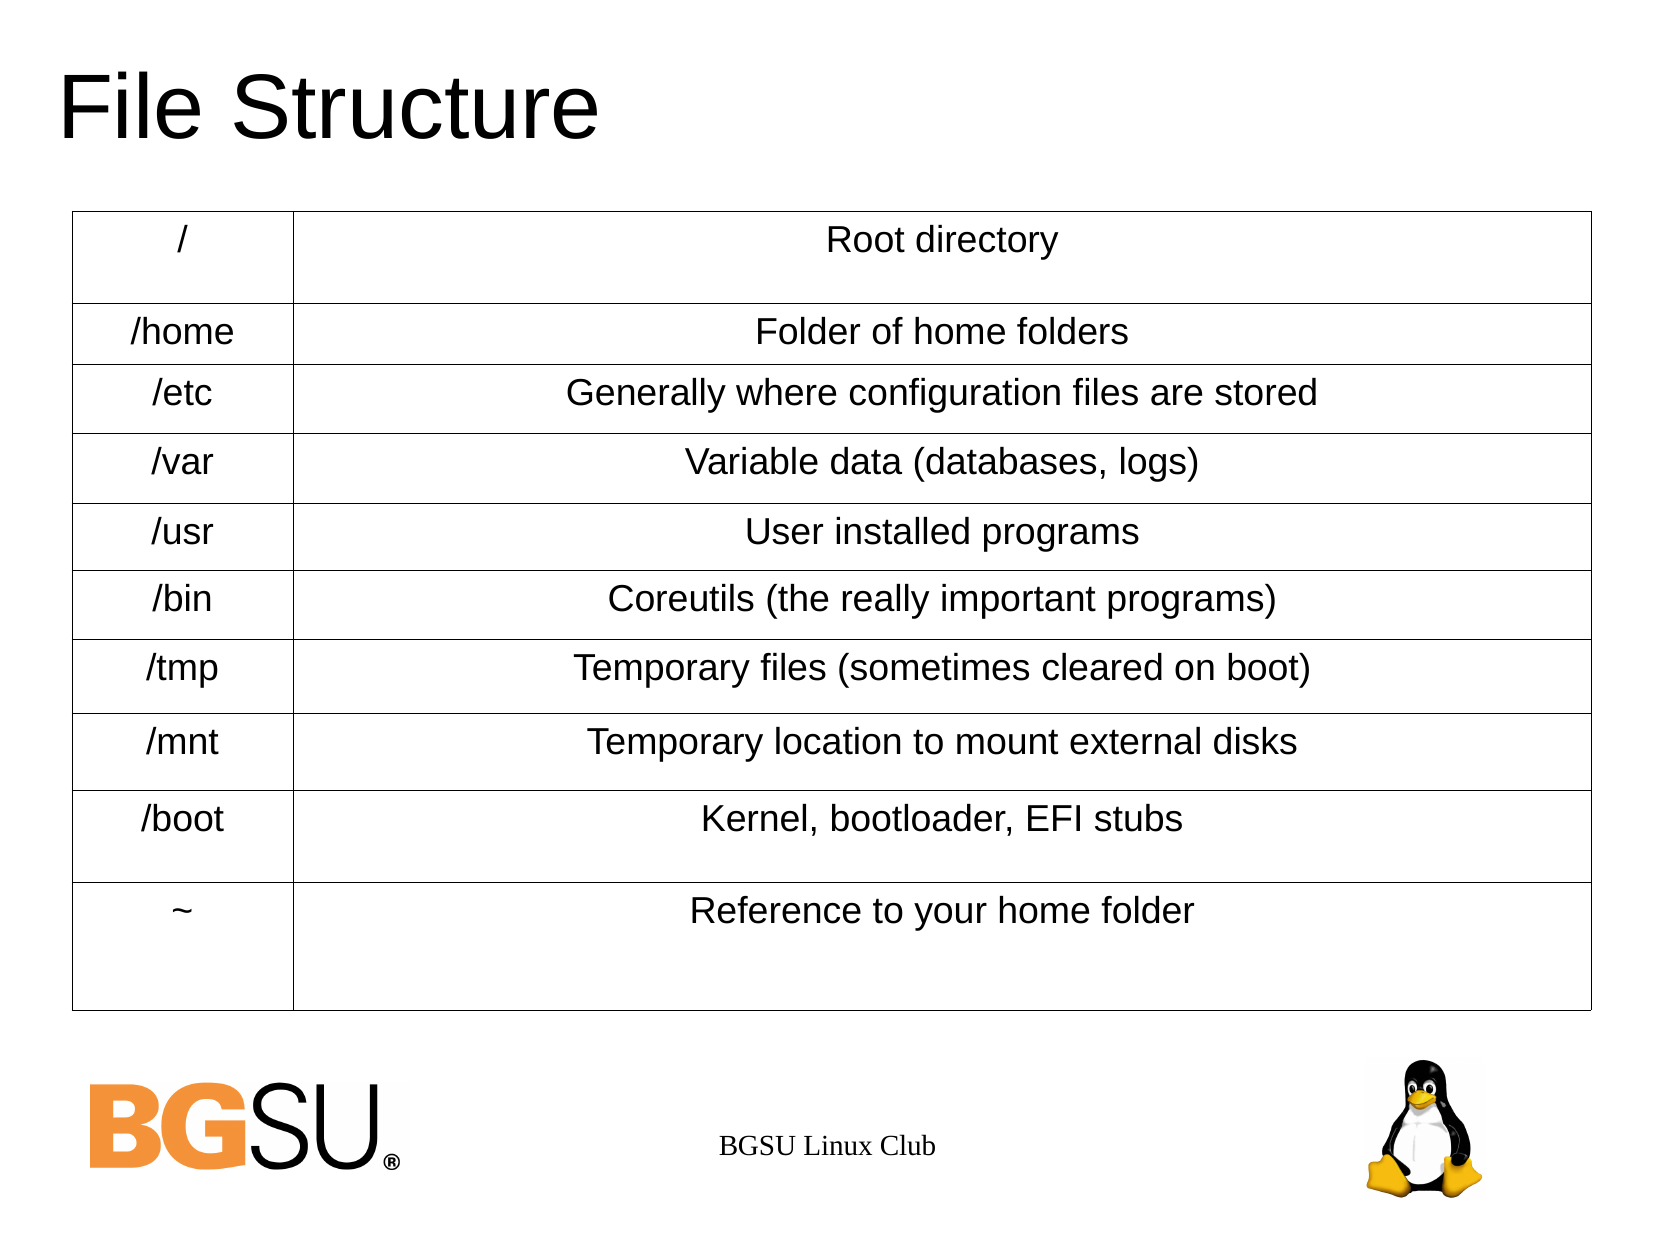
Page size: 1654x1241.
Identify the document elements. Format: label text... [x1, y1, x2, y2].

table_header / [73, 212, 293, 303]
table_cell Temporary location to mount external disks [294, 714, 1591, 790]
table_cell Generally where configuration files are stored [294, 365, 1591, 433]
table_cell /usr [73, 504, 293, 570]
table_cell Variable data (databases, logs) [294, 434, 1591, 503]
table_cell Temporary files (sometimes cleared on boot) [294, 640, 1591, 713]
table_cell /tmp [73, 640, 293, 713]
table_cell /mnt [73, 714, 293, 790]
picture [1364, 1057, 1485, 1201]
table_cell ~ [73, 883, 293, 1010]
picture [90, 1082, 409, 1170]
table_cell User installed programs [294, 504, 1591, 570]
table_cell /boot [73, 791, 293, 882]
table_cell Folder of home folders [294, 304, 1591, 364]
table_cell /home [73, 304, 293, 364]
footer BGSU Linux Club [565, 1129, 1090, 1216]
table_cell /var [73, 434, 293, 503]
table_header Root directory [294, 212, 1591, 303]
table_cell Reference to your home folder [294, 883, 1591, 1010]
table_cell /bin [73, 571, 293, 639]
table_cell Coreutils (the really important programs) [294, 571, 1591, 639]
title File Structure [57, 3, 1546, 211]
table_cell Kernel, bootloader, EFI stubs [294, 791, 1591, 882]
table_cell /etc [73, 365, 293, 433]
